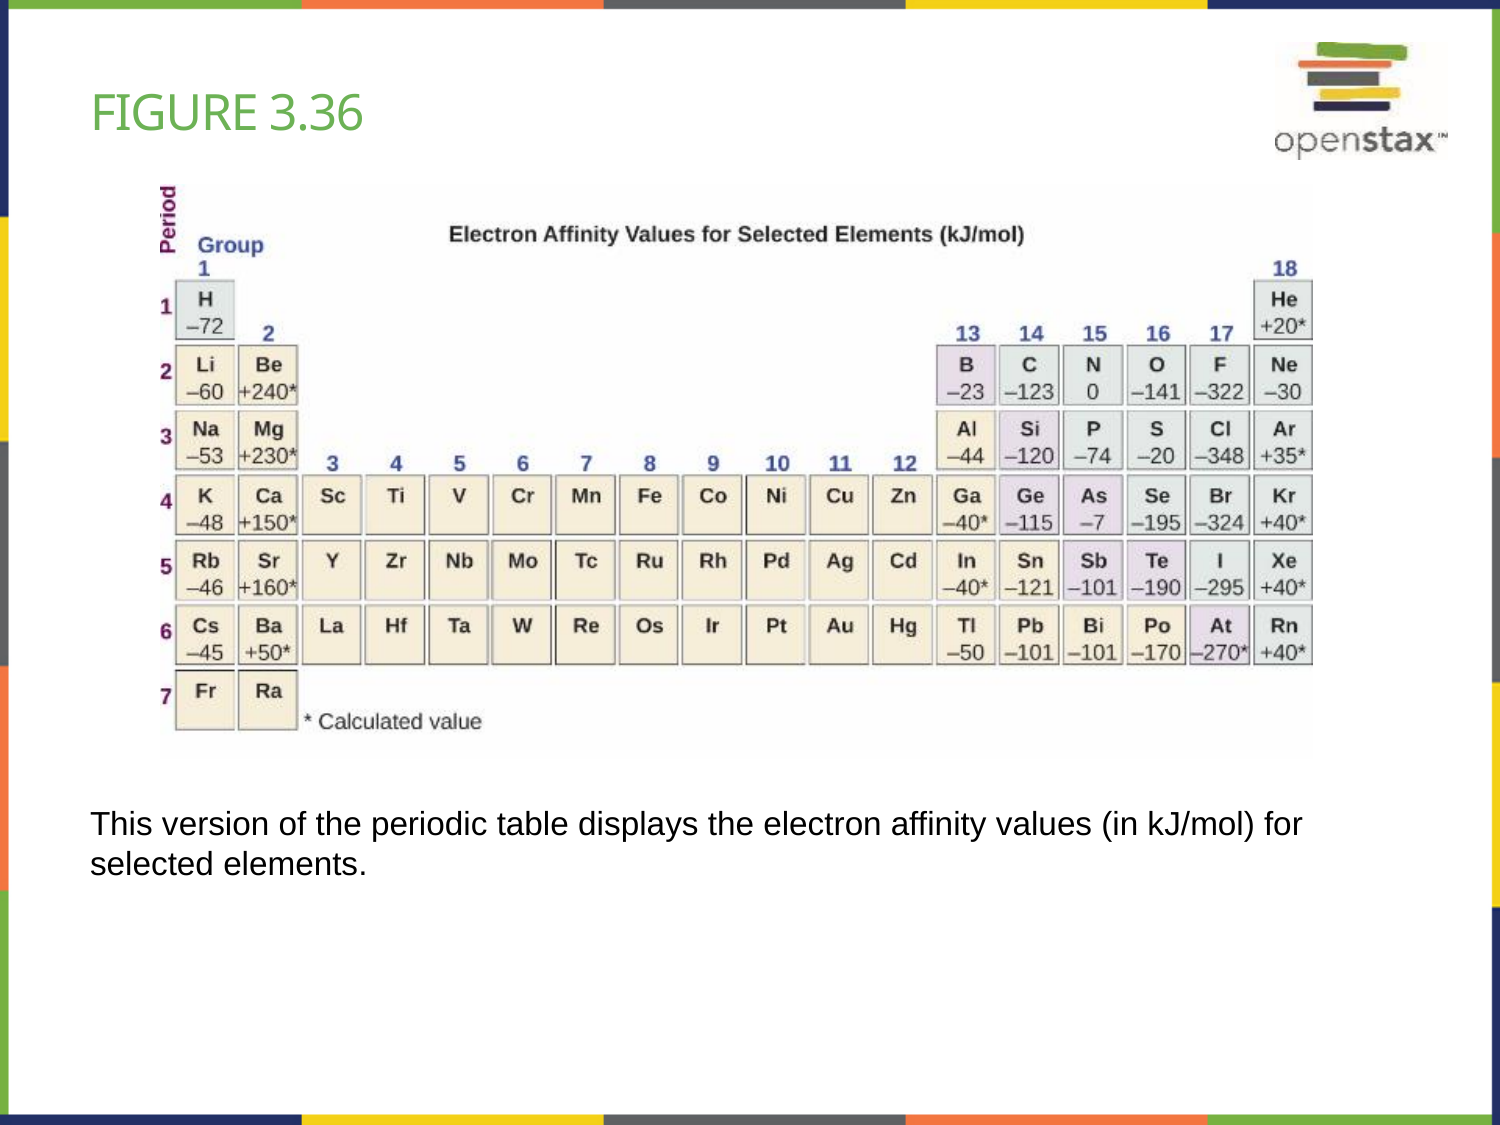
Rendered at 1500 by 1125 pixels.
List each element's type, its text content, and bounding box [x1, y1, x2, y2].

title Figure 3.36 [75, 39, 1398, 148]
picture [0, 0, 1500, 1125]
list This version of the periodic table displays the electron affinity values (in kJ/mol) for selected elements. [75, 794, 1398, 986]
